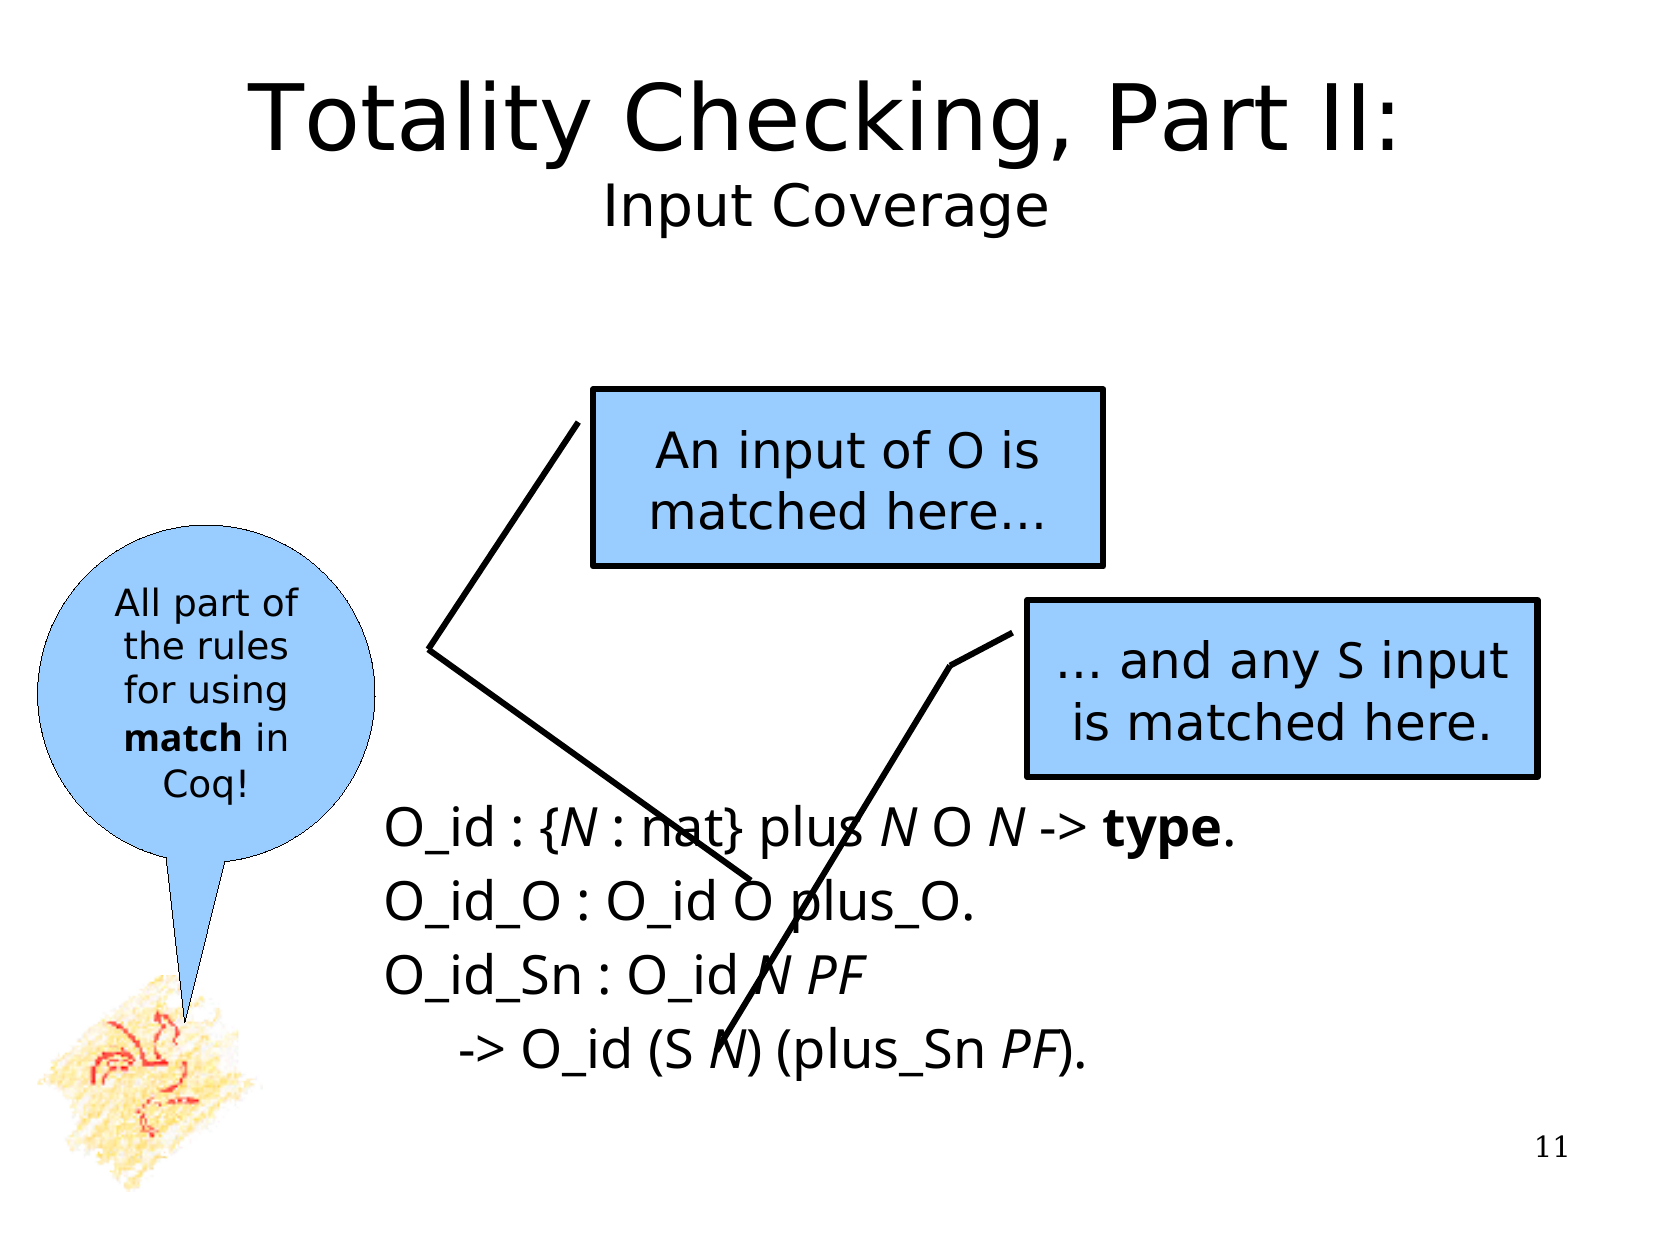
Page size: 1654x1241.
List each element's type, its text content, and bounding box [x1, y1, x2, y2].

text_box All part of the rules for using match in Coq! [37, 525, 376, 1023]
title Totality Checking, Part II: Input Coverage [82, 56, 1571, 250]
text_box O_id : {N : nat} plus N O N -> type. O_id_O : O_id O plus_O. O_id_Sn : O_id N PF -> O_id (S N) (plus_Sn PF). [368, 781, 1276, 1125]
text_box An input of O is matched here... [593, 389, 1103, 566]
picture [37, 975, 263, 1192]
text_box ... and any S input is matched here. [1027, 600, 1538, 777]
